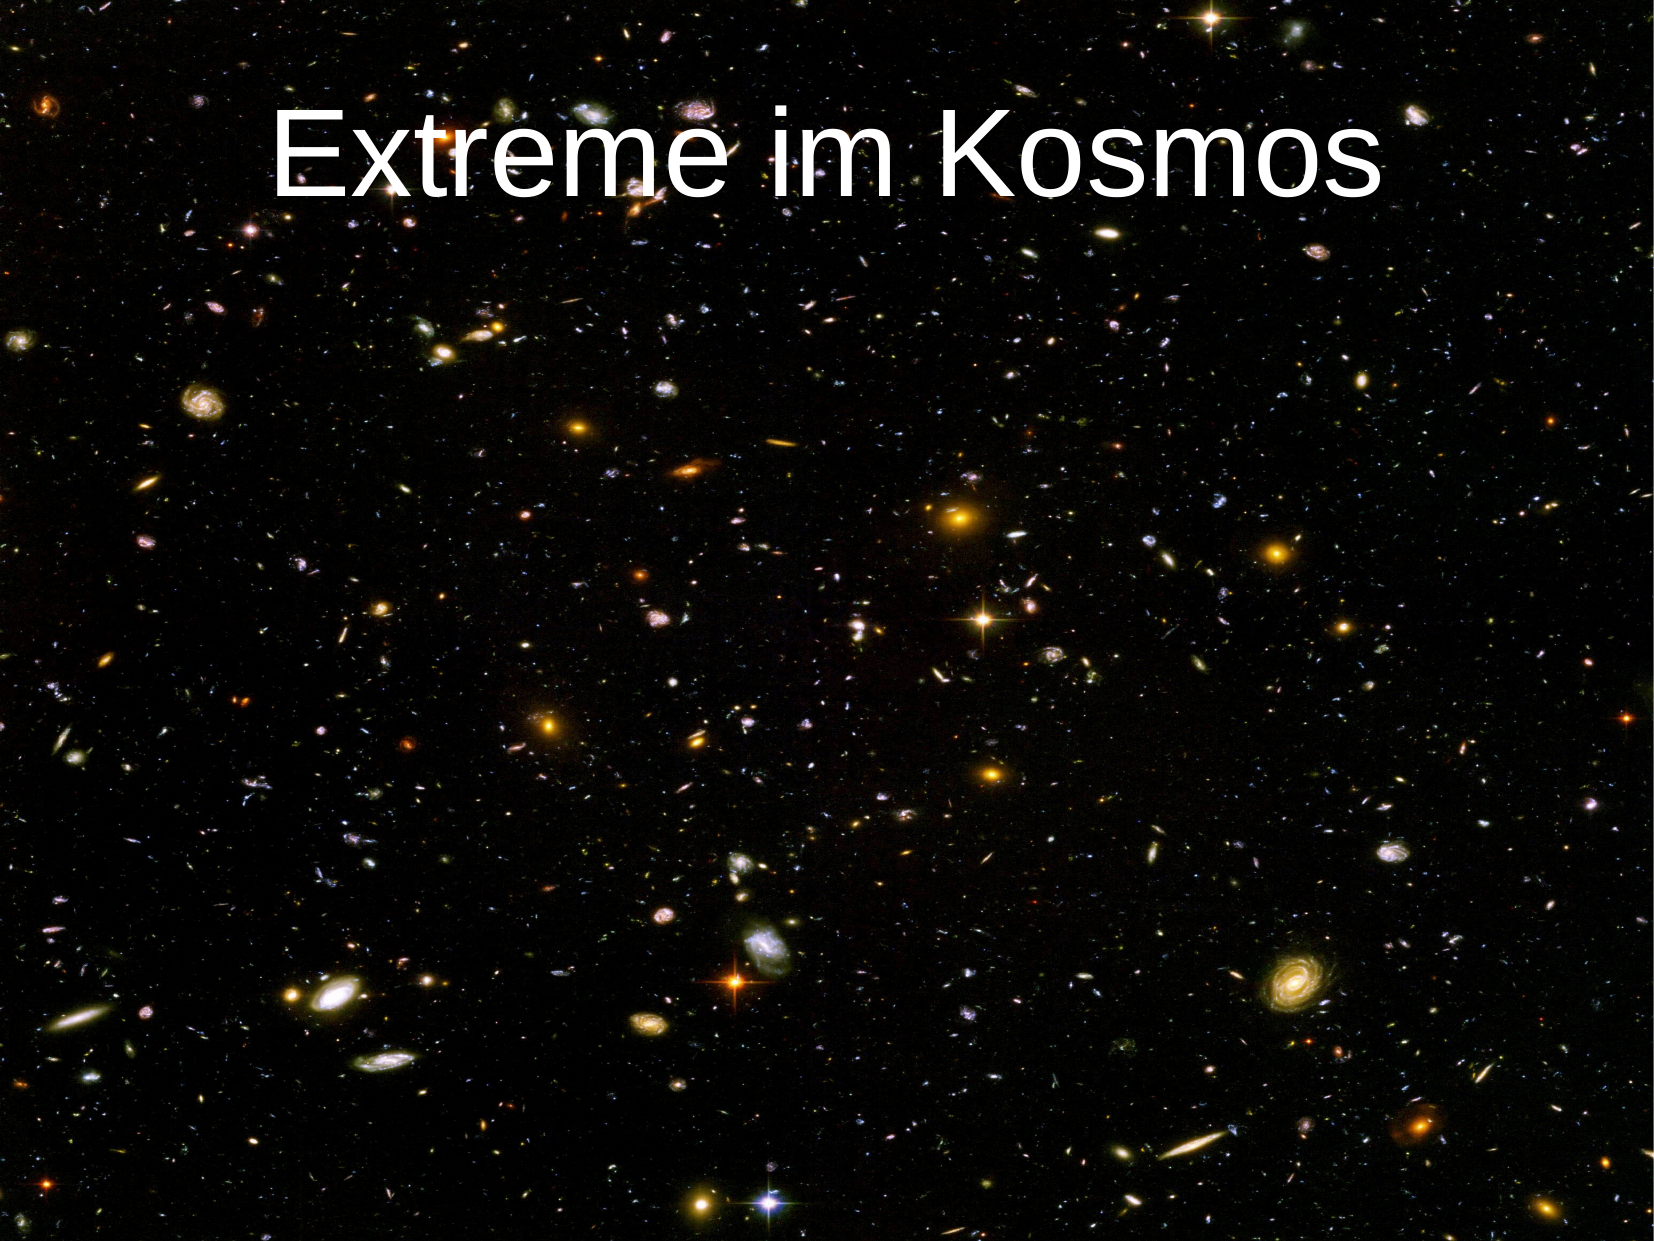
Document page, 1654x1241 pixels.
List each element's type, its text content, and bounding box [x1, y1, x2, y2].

picture [0, 0, 1654, 1241]
title Extreme im Kosmos [82, 49, 1571, 257]
